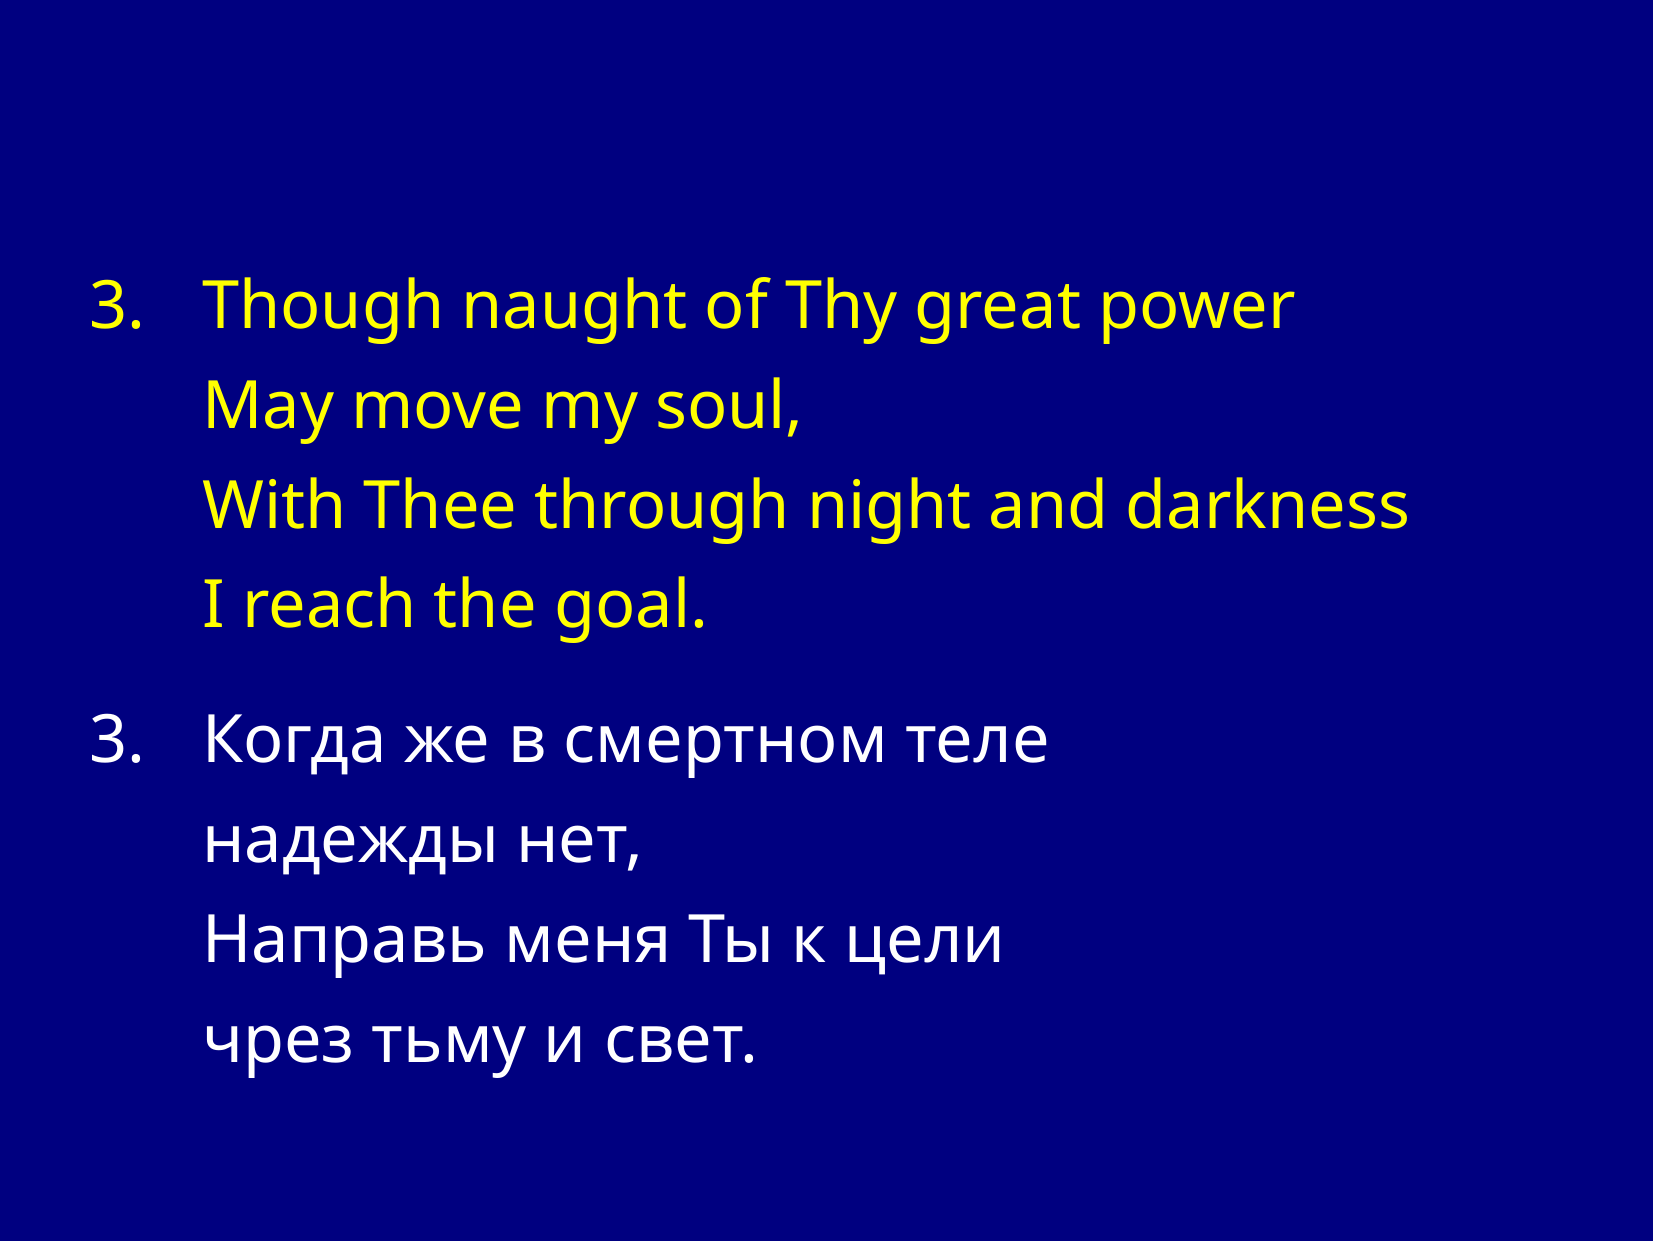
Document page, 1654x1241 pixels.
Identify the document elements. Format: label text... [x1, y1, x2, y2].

text_box 3. Когда же в смертном теле надежды нет, Направь меня Ты к цели чрез тьму и свет. [75, 675, 1576, 1163]
text_box 3. Though naught of Thy great power May move my soul, With Thee through night and darkness I reach the goal. [75, 150, 1576, 638]
